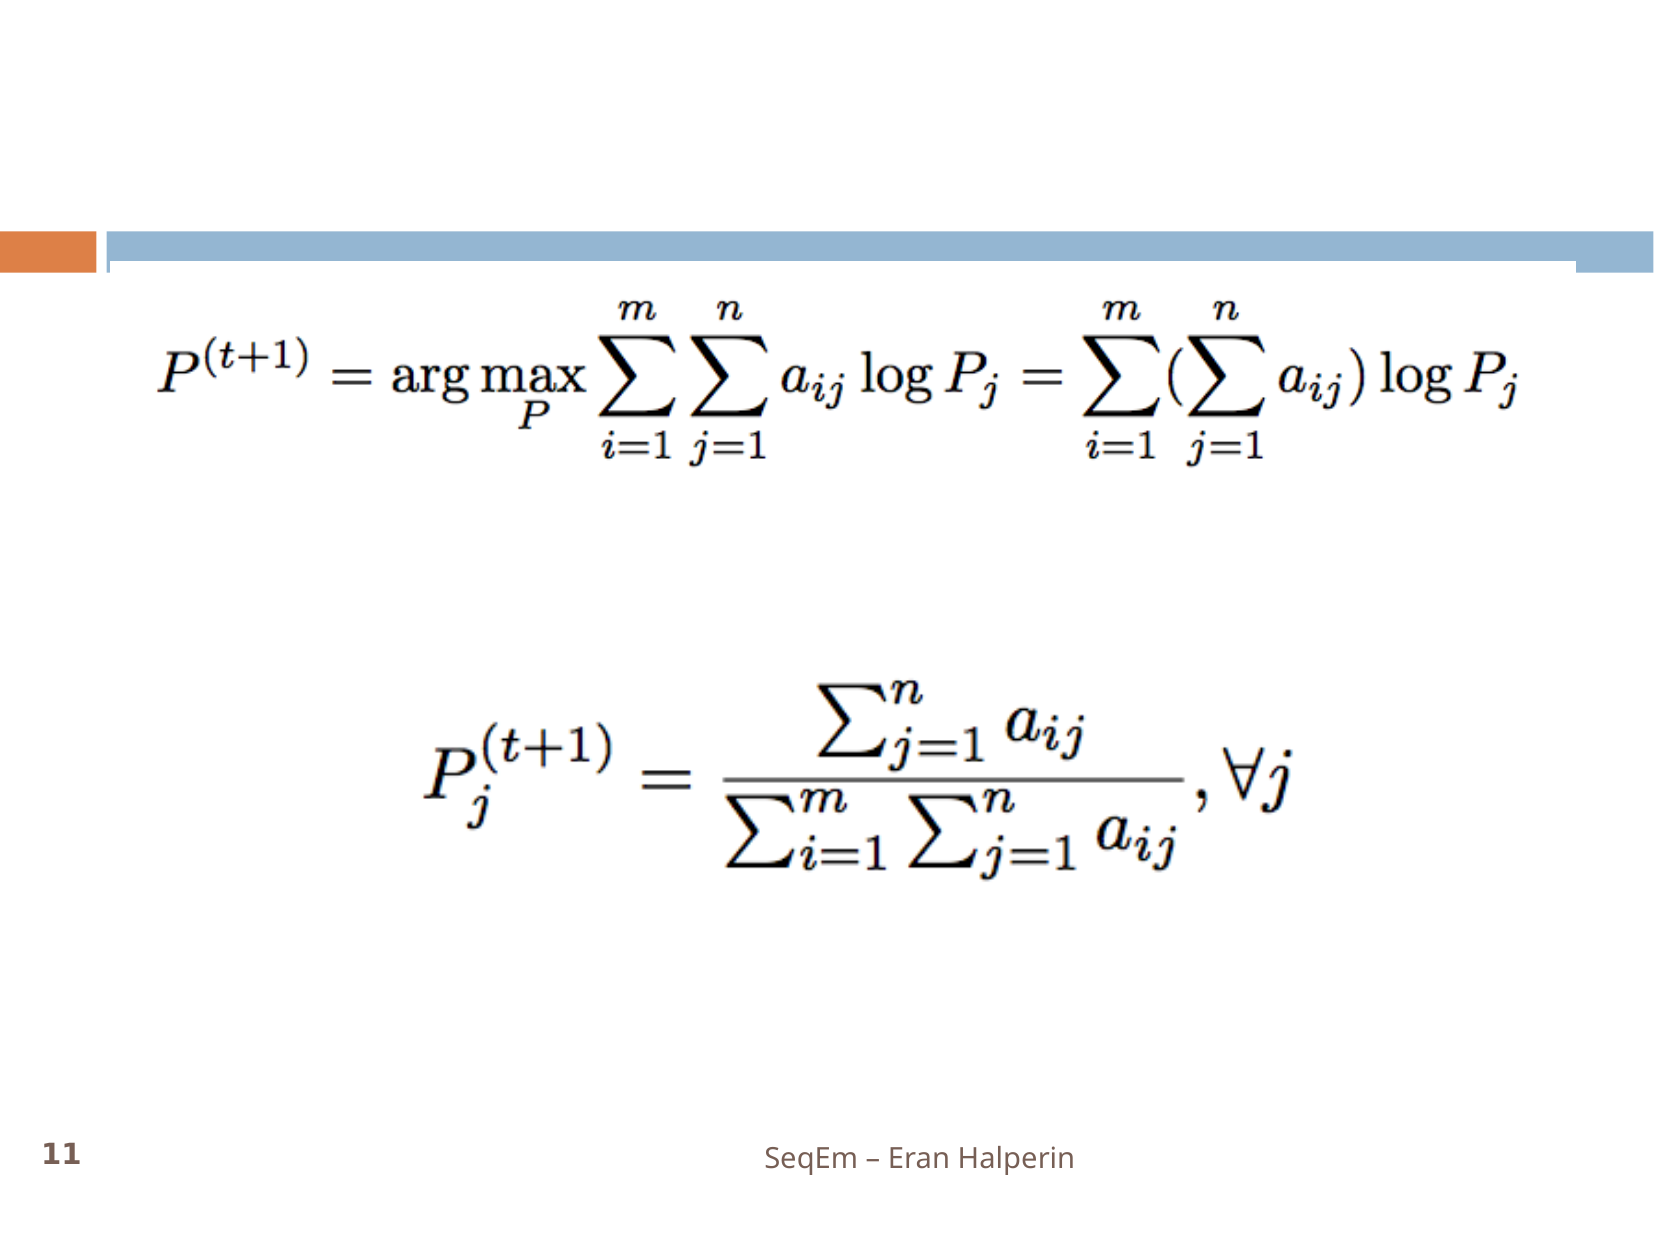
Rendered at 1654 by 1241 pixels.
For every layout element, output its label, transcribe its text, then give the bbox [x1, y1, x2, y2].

text_box <מספר> [0, 1129, 97, 1199]
text_box SeqEm – Eran Halperin [110, 1129, 1091, 1196]
picture [344, 619, 1369, 919]
picture [110, 261, 1576, 507]
text_box 1/12/11 [82, 290, 1571, 1109]
